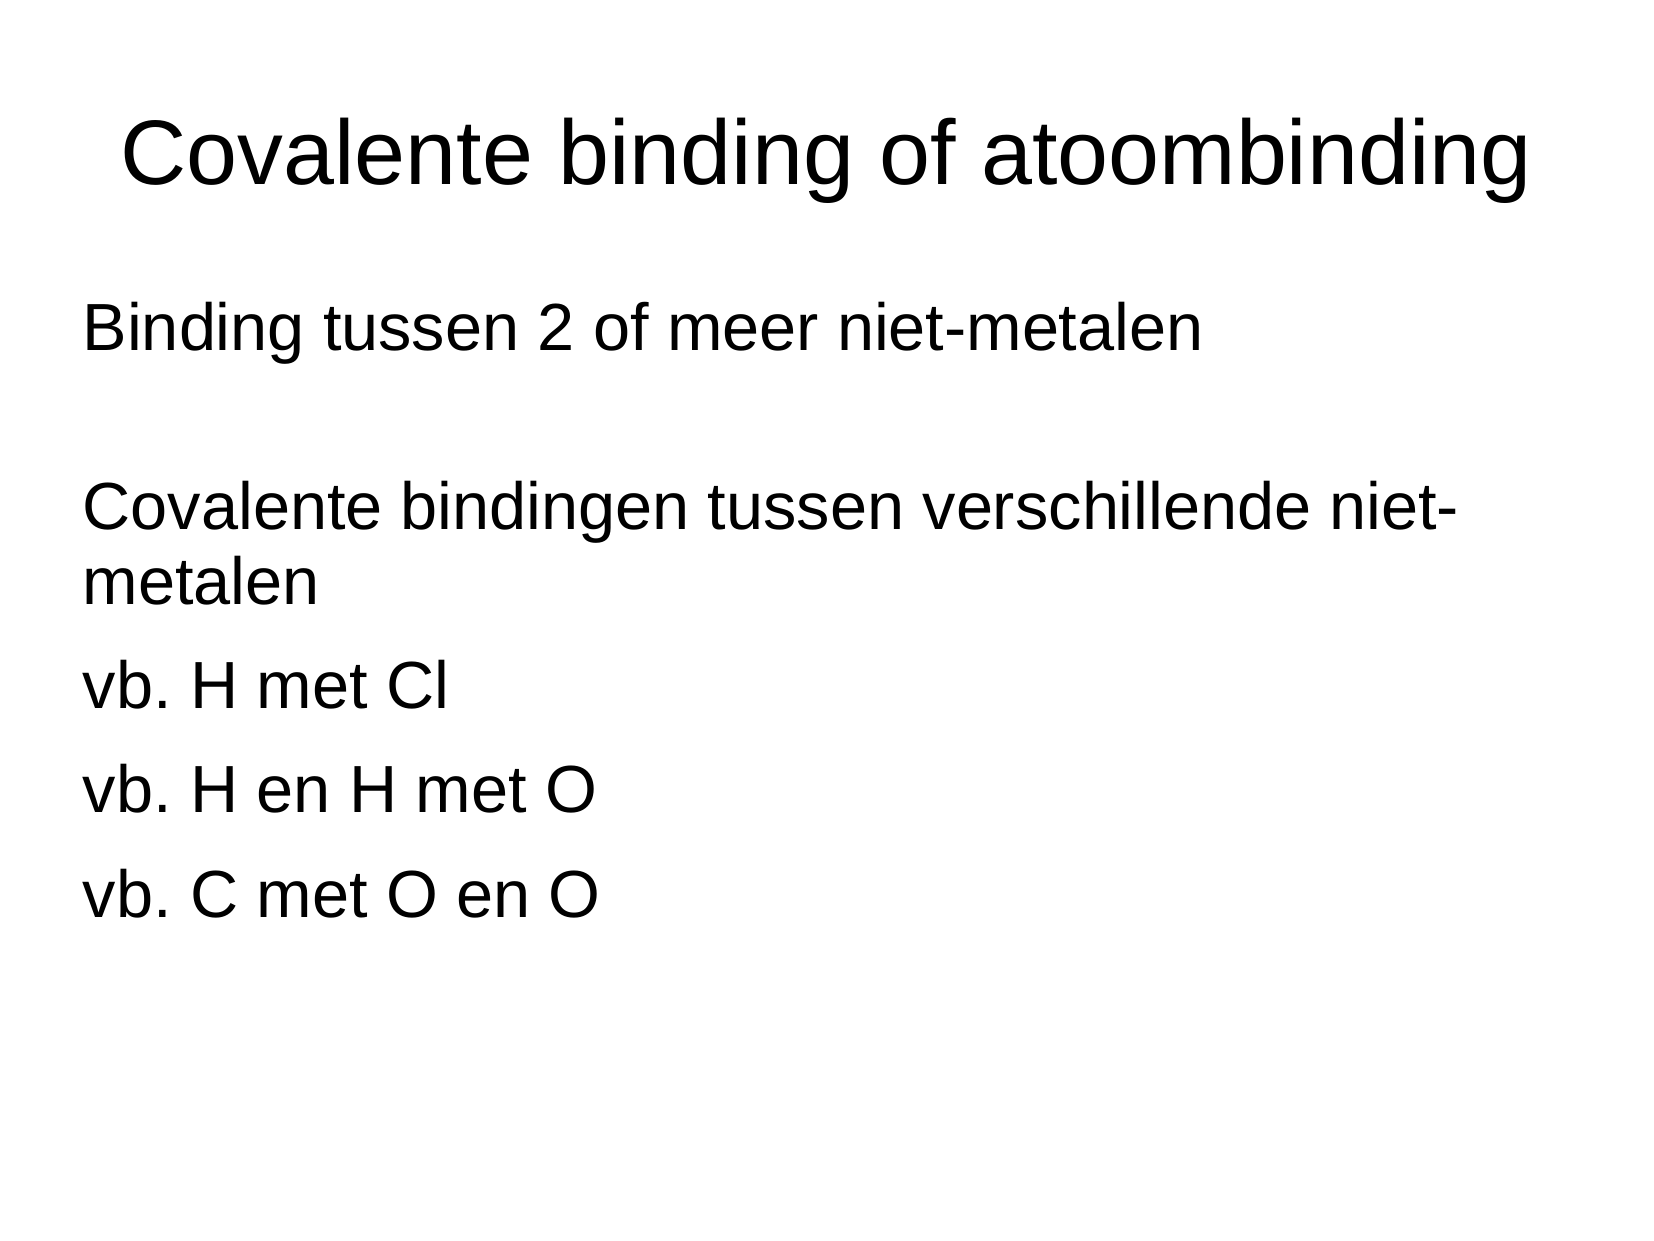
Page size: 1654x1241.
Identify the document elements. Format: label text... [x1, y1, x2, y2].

list Binding tussen 2 of meer niet-metalen Covalente bindingen tussen verschillende niet-metalen vb. H met Cl vb. H en H met O vb. C met O en O [82, 290, 1571, 1010]
title Covalente binding of atoombinding [82, 49, 1571, 257]
